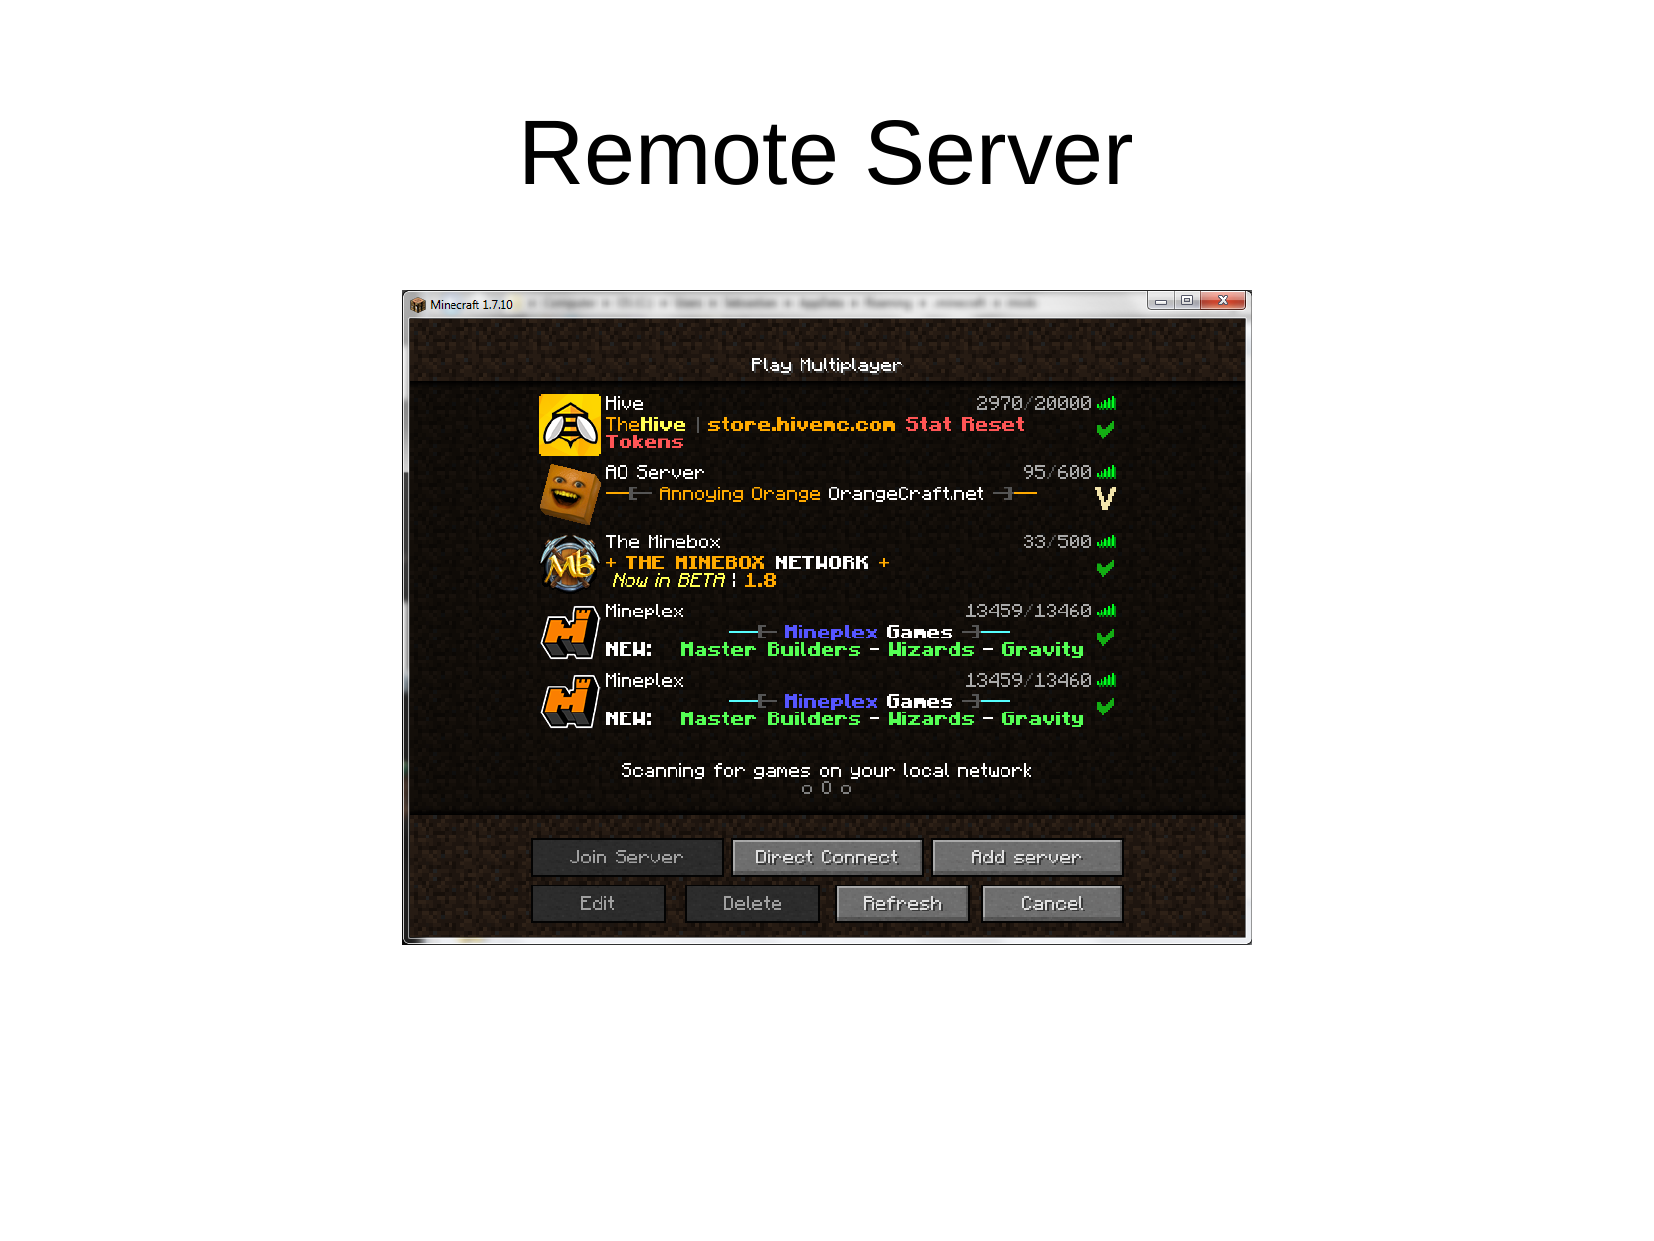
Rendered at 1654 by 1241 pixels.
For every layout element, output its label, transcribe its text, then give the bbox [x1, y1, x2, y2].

title Remote Server [82, 49, 1571, 257]
picture [402, 290, 1252, 1010]
